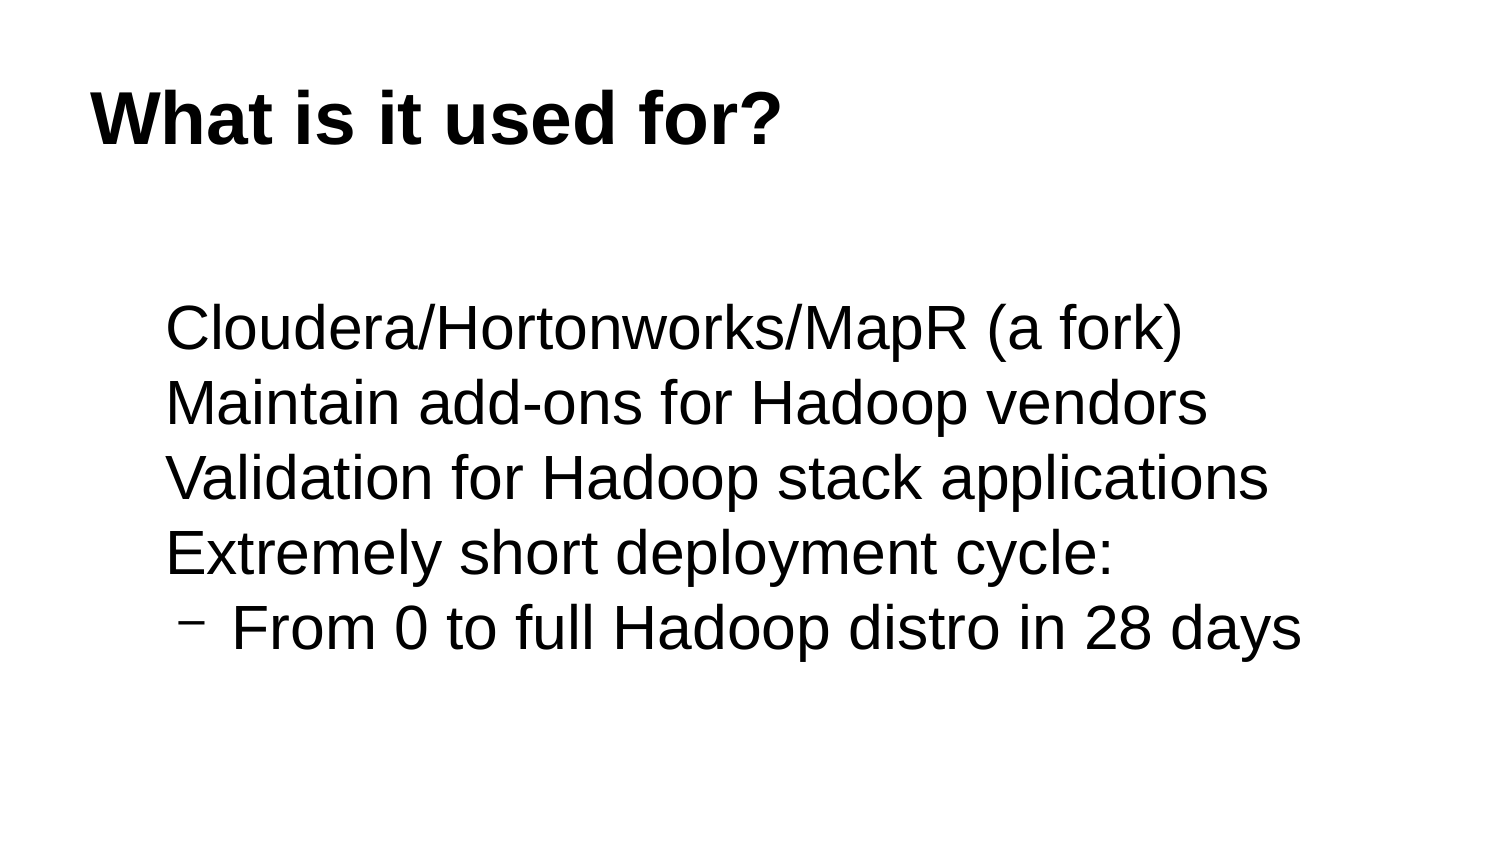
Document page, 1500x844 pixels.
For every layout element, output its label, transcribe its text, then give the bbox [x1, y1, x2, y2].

list Cloudera/Hortonworks/MapR (a fork) Maintain add-ons for Hadoop vendors Validation for Hadoop stack applications Extremely short deployment cycle: From 0 to full Hadoop distro in 28 days [75, 196, 1425, 808]
title What is it used for? [75, 33, 1425, 175]
